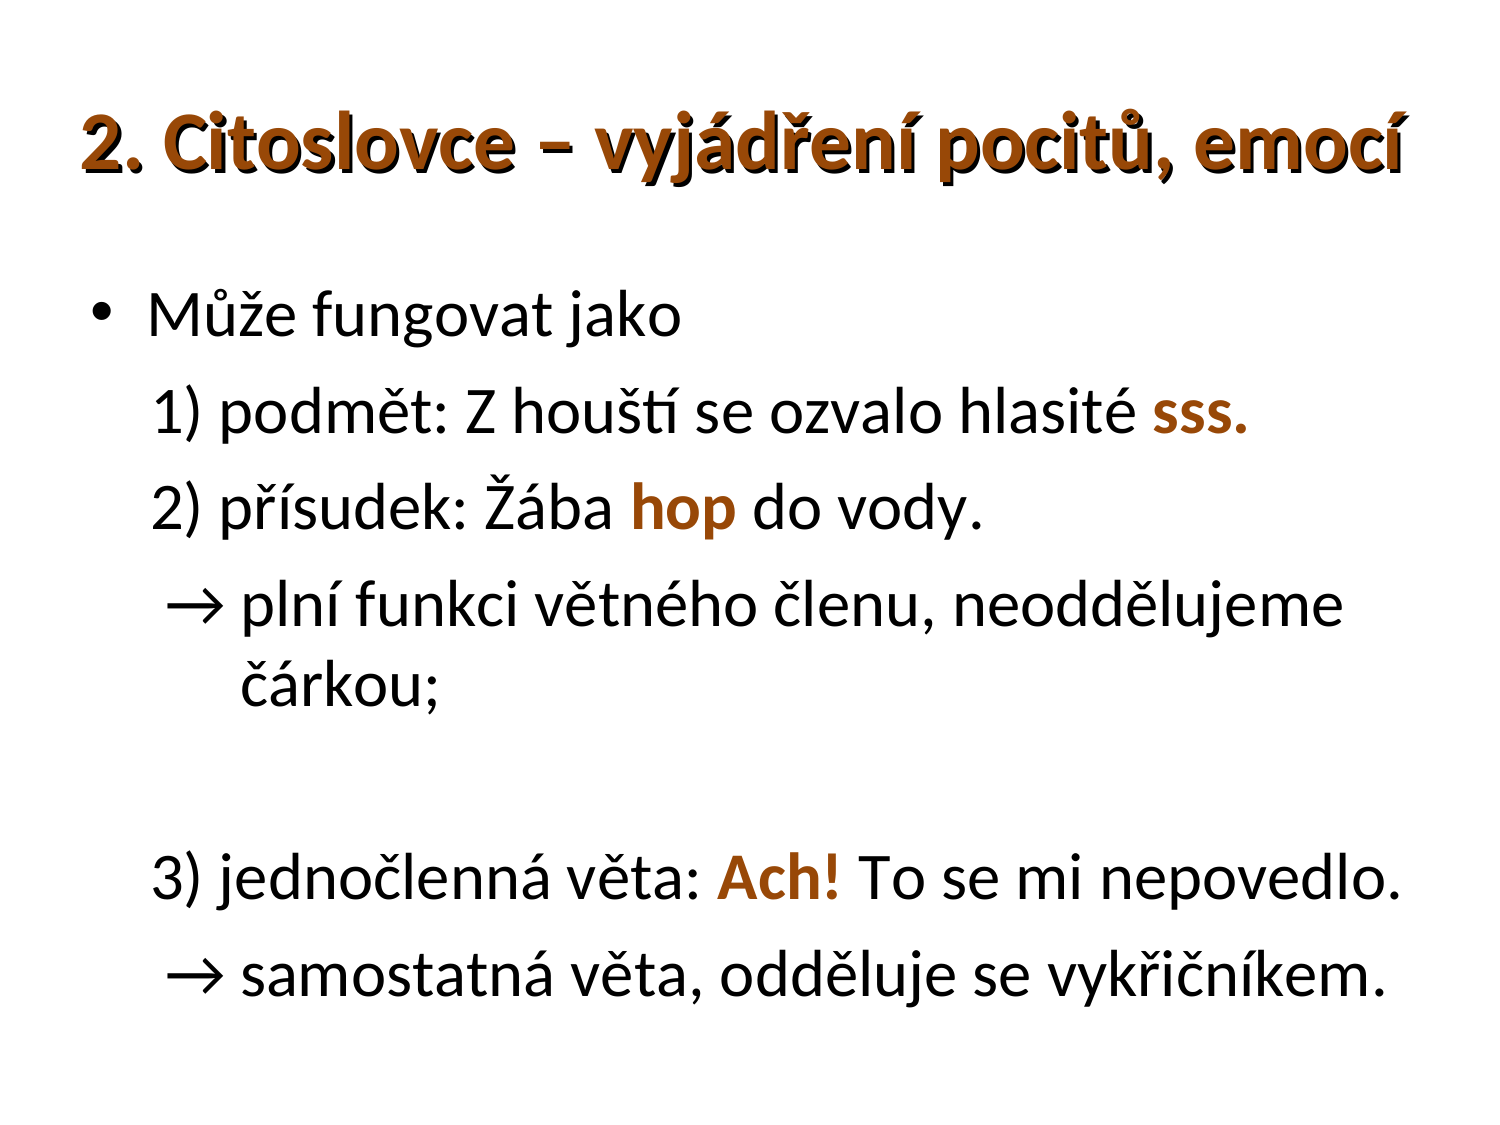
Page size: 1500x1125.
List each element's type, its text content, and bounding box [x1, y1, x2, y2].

list Může fungovat jako 1) podmět: Z houští se ozvalo hlasité sss. 2) přísudek: Žába hop do vody. → plní funkci větného členu, neoddělujeme čárkou; 3) jednočlenná věta: Ach! To se mi nepovedlo. → samostatná věta, odděluje se vykřičníkem. [75, 262, 1426, 1125]
title 2. Citoslovce – vyjádření pocitů, emocí [64, 42, 1426, 231]
